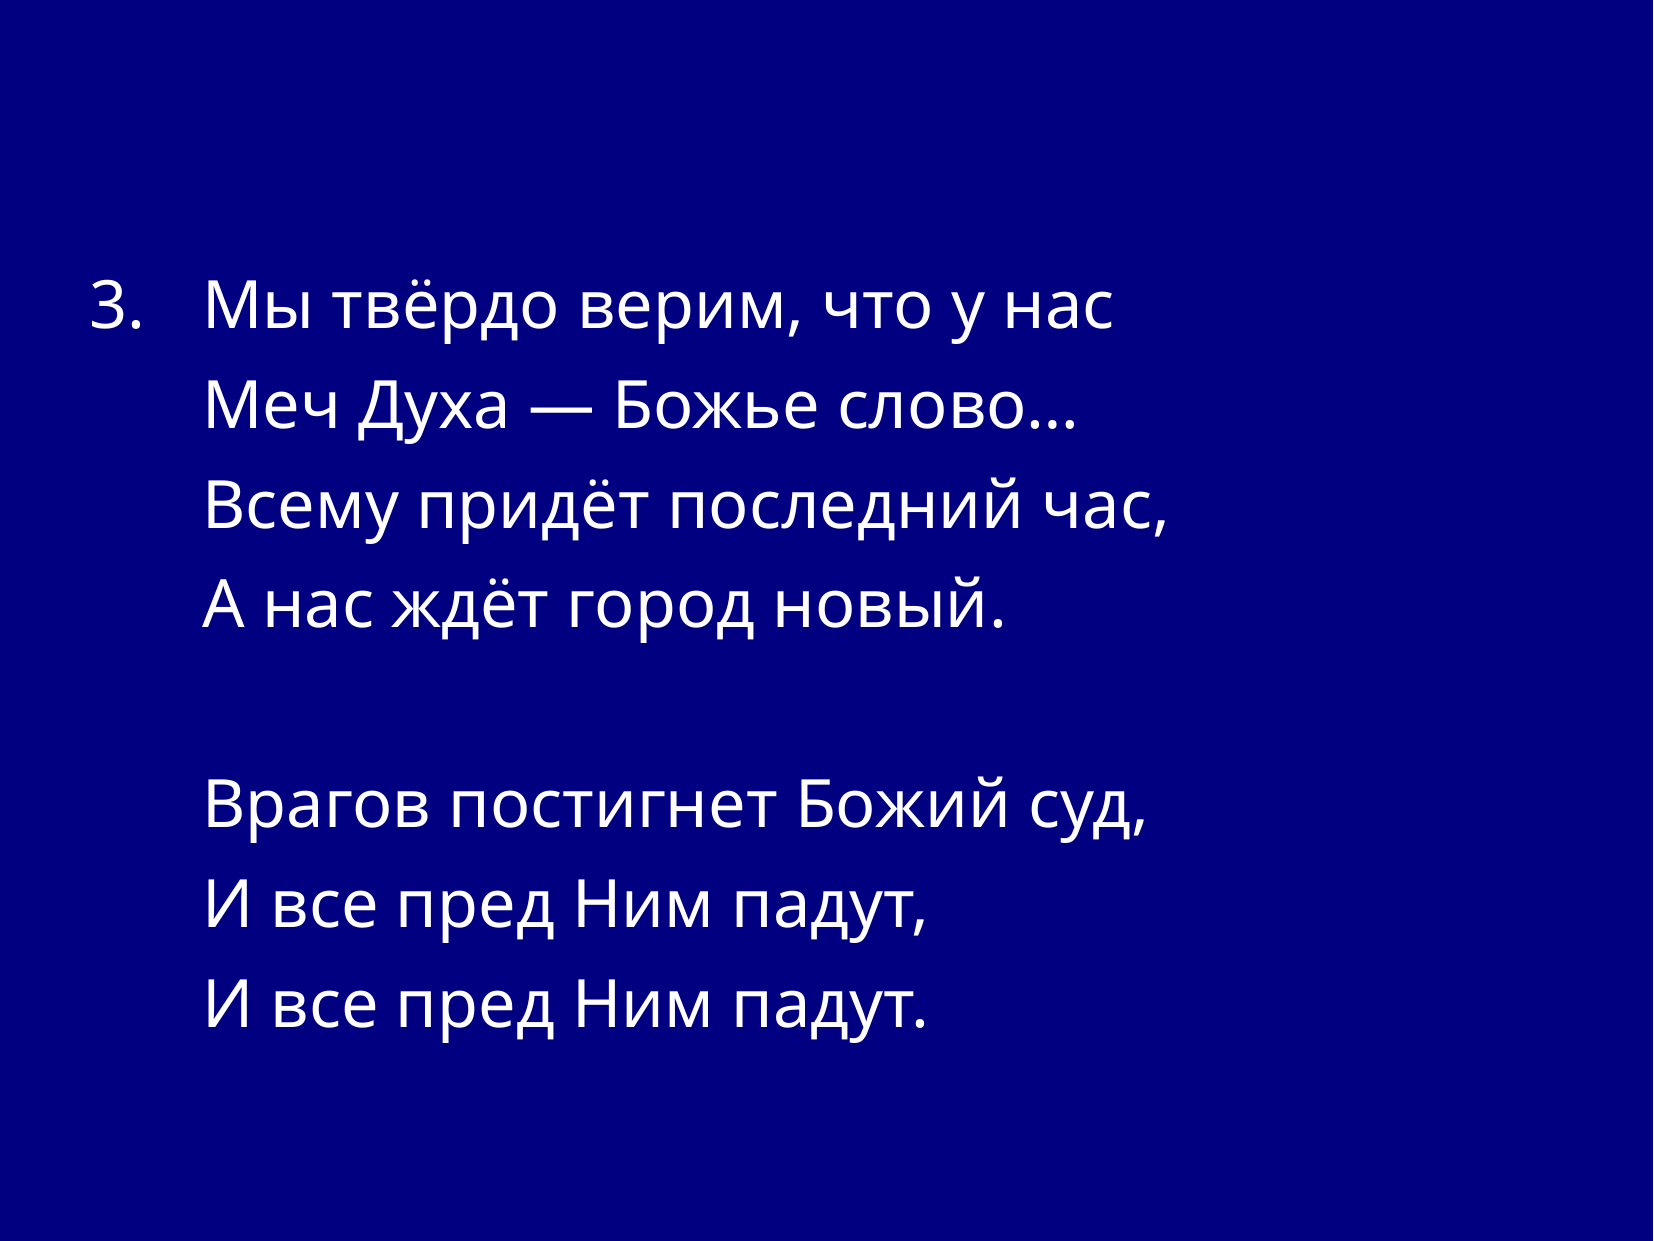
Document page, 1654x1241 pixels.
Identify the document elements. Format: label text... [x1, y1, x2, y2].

text_box 3. Мы твёрдо верим, что у нас Меч Духа — Божье слово… Всему придёт последний час, А нас ждёт город новый. Врагов постигнет Божий суд, И все пред Ним падут, И все пред Ним падут. [75, 150, 1576, 1163]
